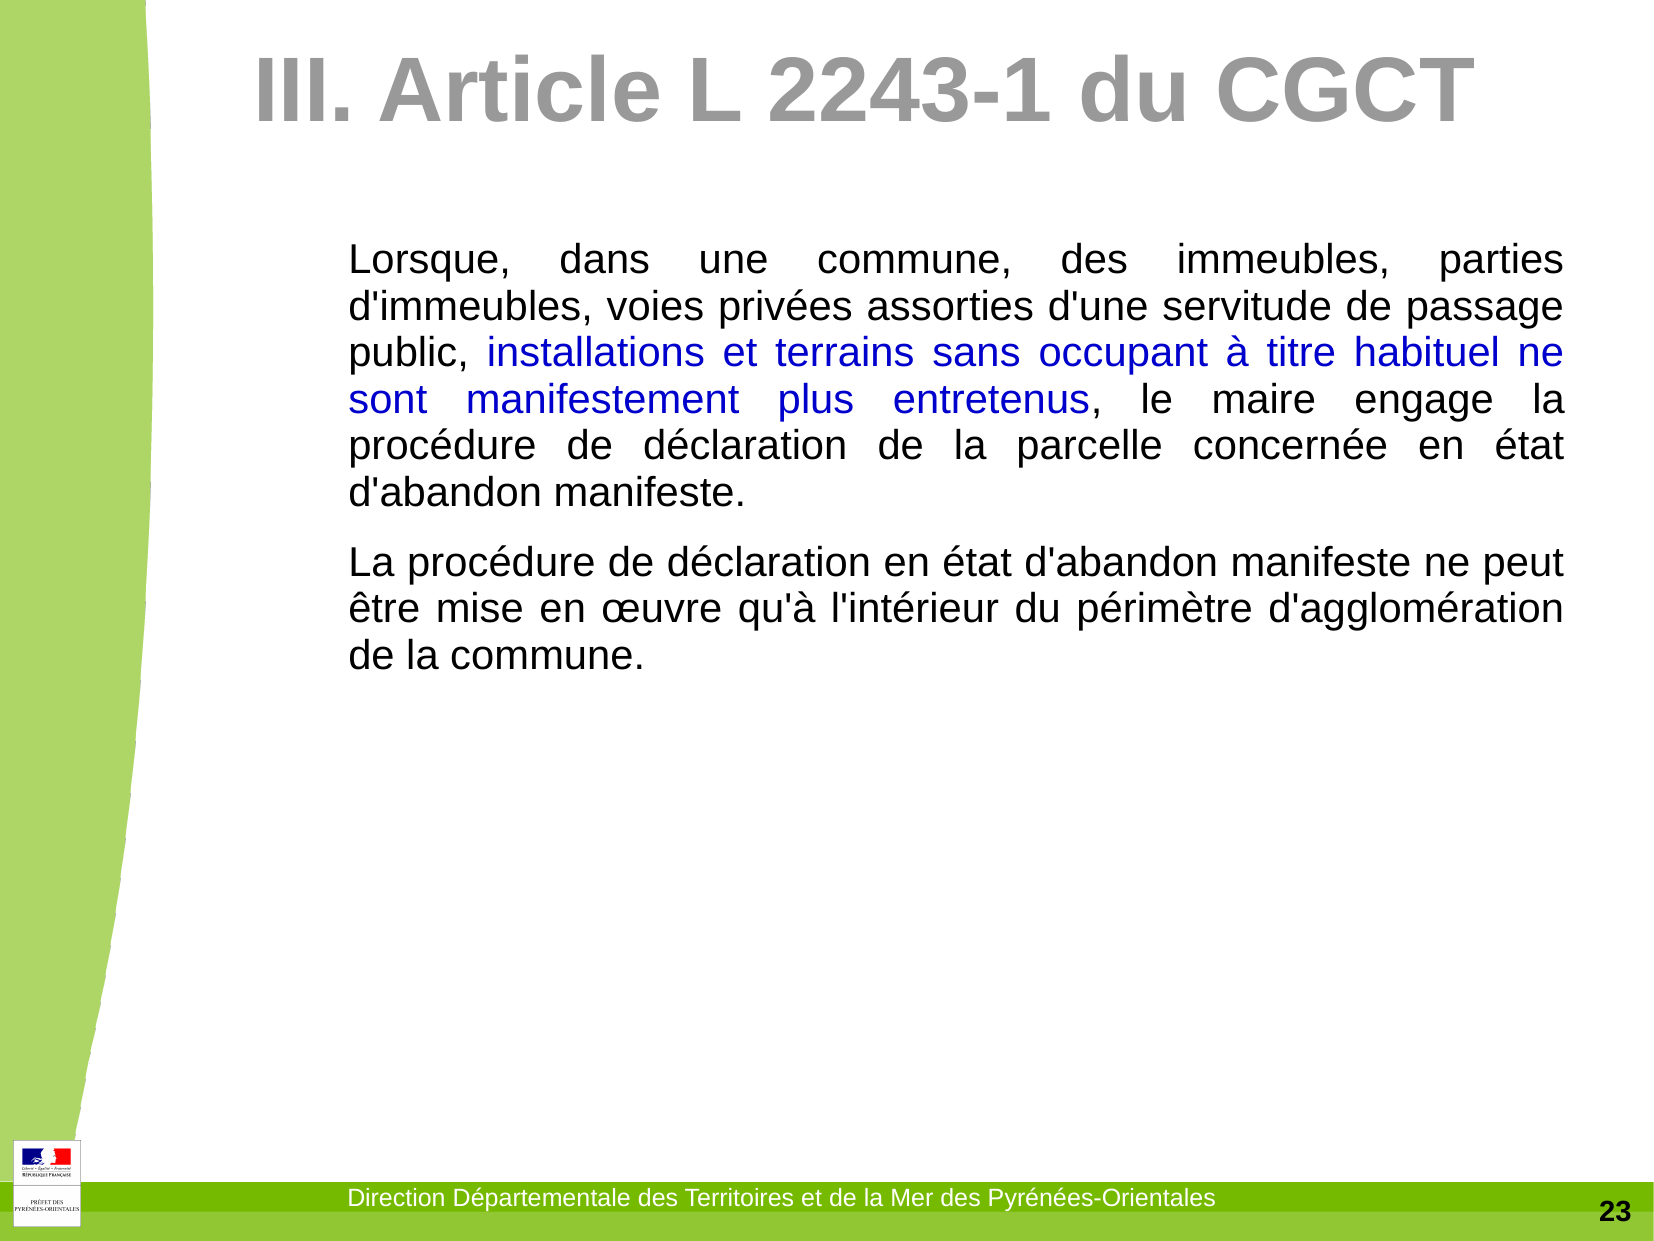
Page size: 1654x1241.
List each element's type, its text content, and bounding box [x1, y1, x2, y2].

list Lorsque, dans une commune, des immeubles, parties d'immeubles, voies privées assorties d'une servitude de passage public, installations et terrains sans occupant à titre habituel ne sont manifestement plus entretenus, le maire engage la procédure de déclaration de la parcelle concernée en état d'abandon manifeste. La procédure de déclaration en état d'abandon manifeste ne peut être mise en œuvre qu'à l'intérieur du périmètre d'agglomération de la commune. [206, 236, 1565, 768]
title III. Article L 2243-1 du CGCT [147, 29, 1583, 150]
picture [0, 0, 1654, 1241]
